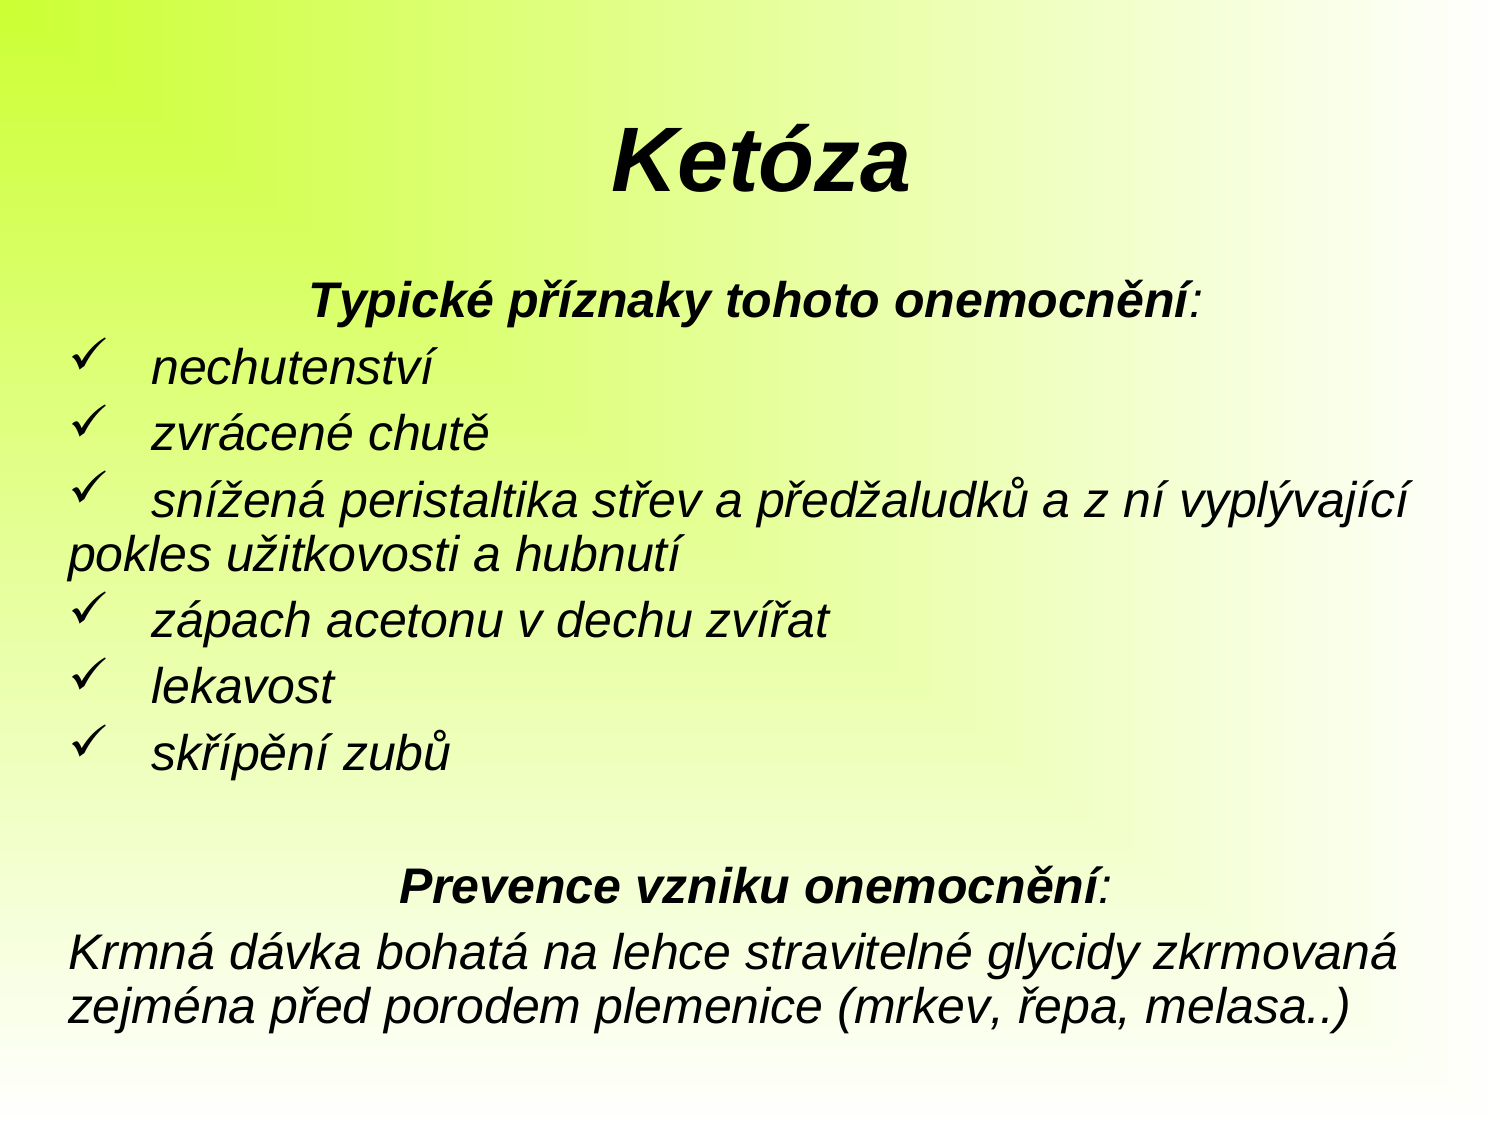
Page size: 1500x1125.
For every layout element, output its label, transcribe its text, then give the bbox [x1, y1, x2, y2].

text_box Typické příznaky tohoto onemocnění: nechutenství zvrácené chutě snížená peristaltika střev a předžaludků a z ní vyplývající pokles užitkovosti a hubnutí zápach acetonu v dechu zvířat lekavost skřípění zubů Prevence vzniku onemocnění: Krmná dávka bohatá na lehce stravitelné glycidy zkrmovaná zejména před porodem plemenice (mrkev, řepa, melasa..) [53, 267, 1459, 1094]
picture [0, 0, 1500, 1125]
title Ketóza [123, 90, 1399, 221]
